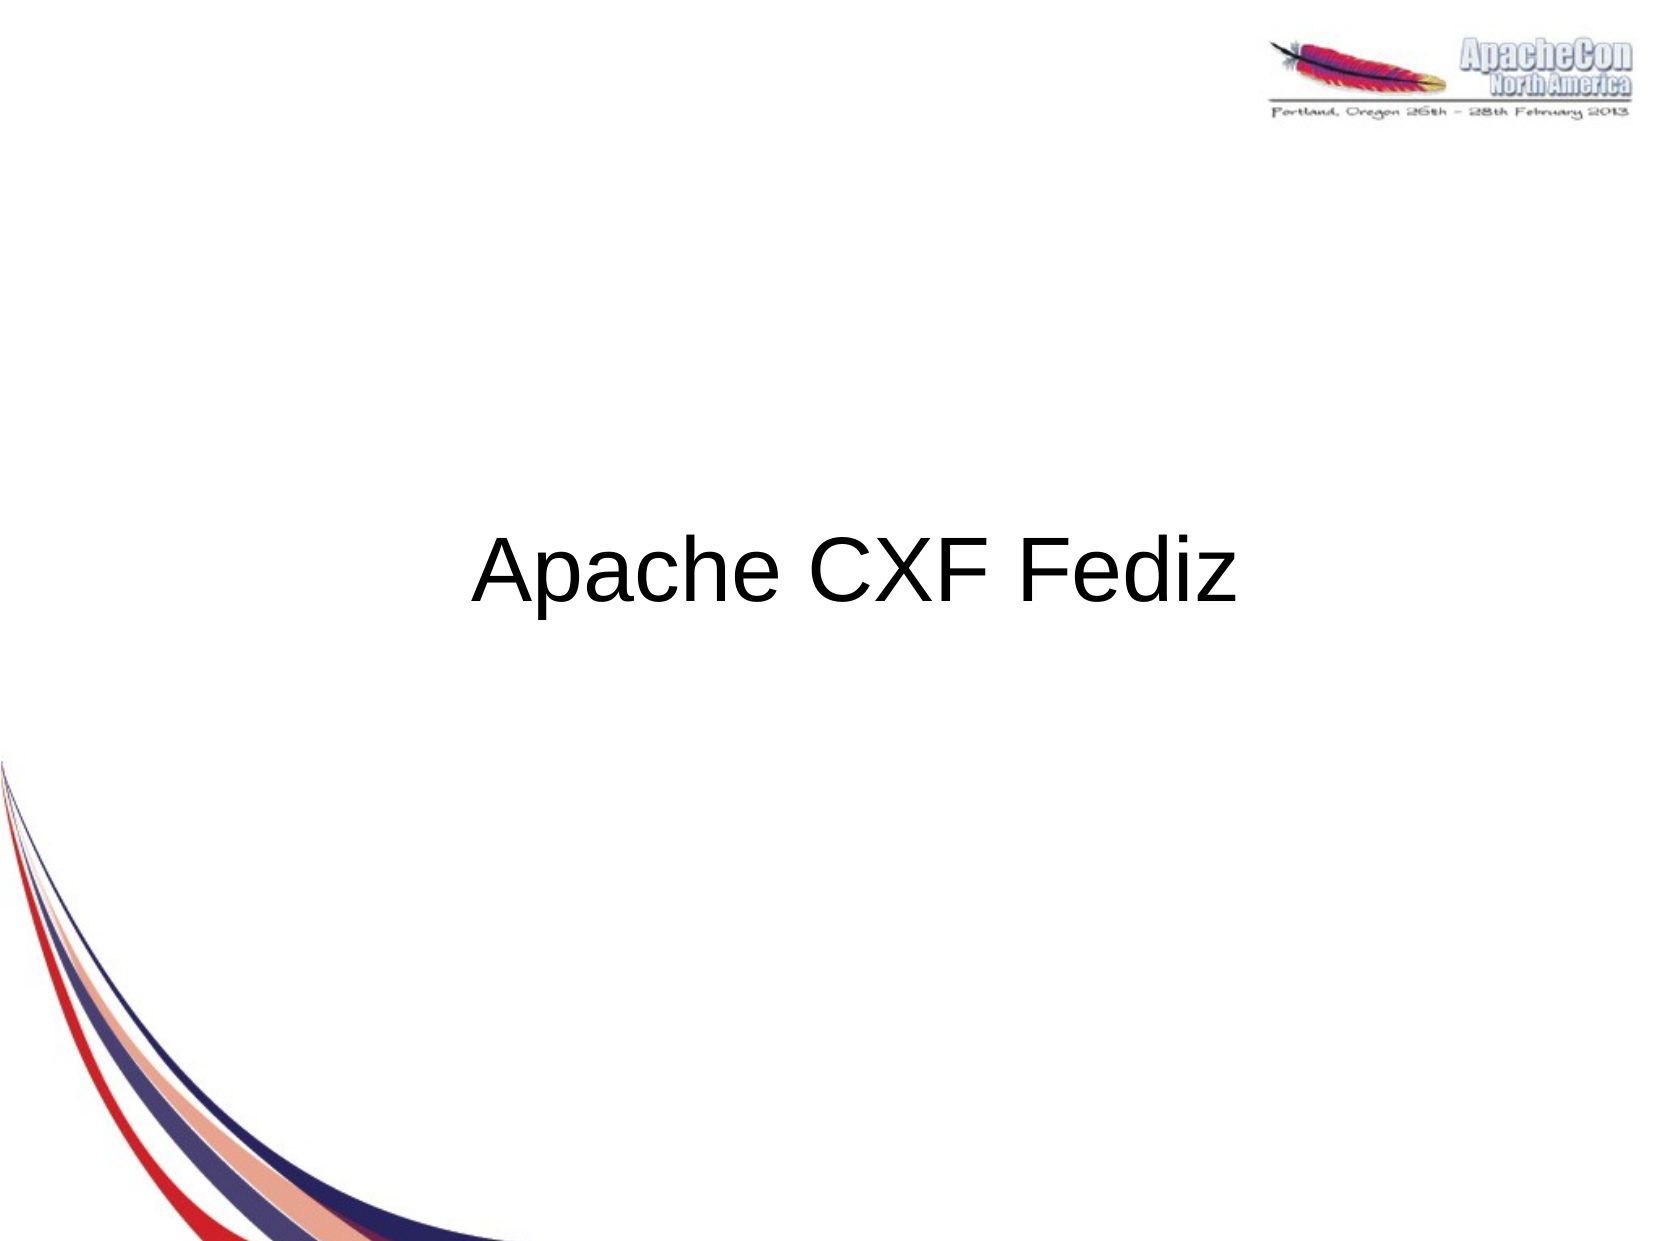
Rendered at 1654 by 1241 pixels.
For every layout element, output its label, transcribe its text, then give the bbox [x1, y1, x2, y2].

title Apache CXF Fediz [177, 518, 1536, 622]
picture [0, 0, 1654, 1241]
